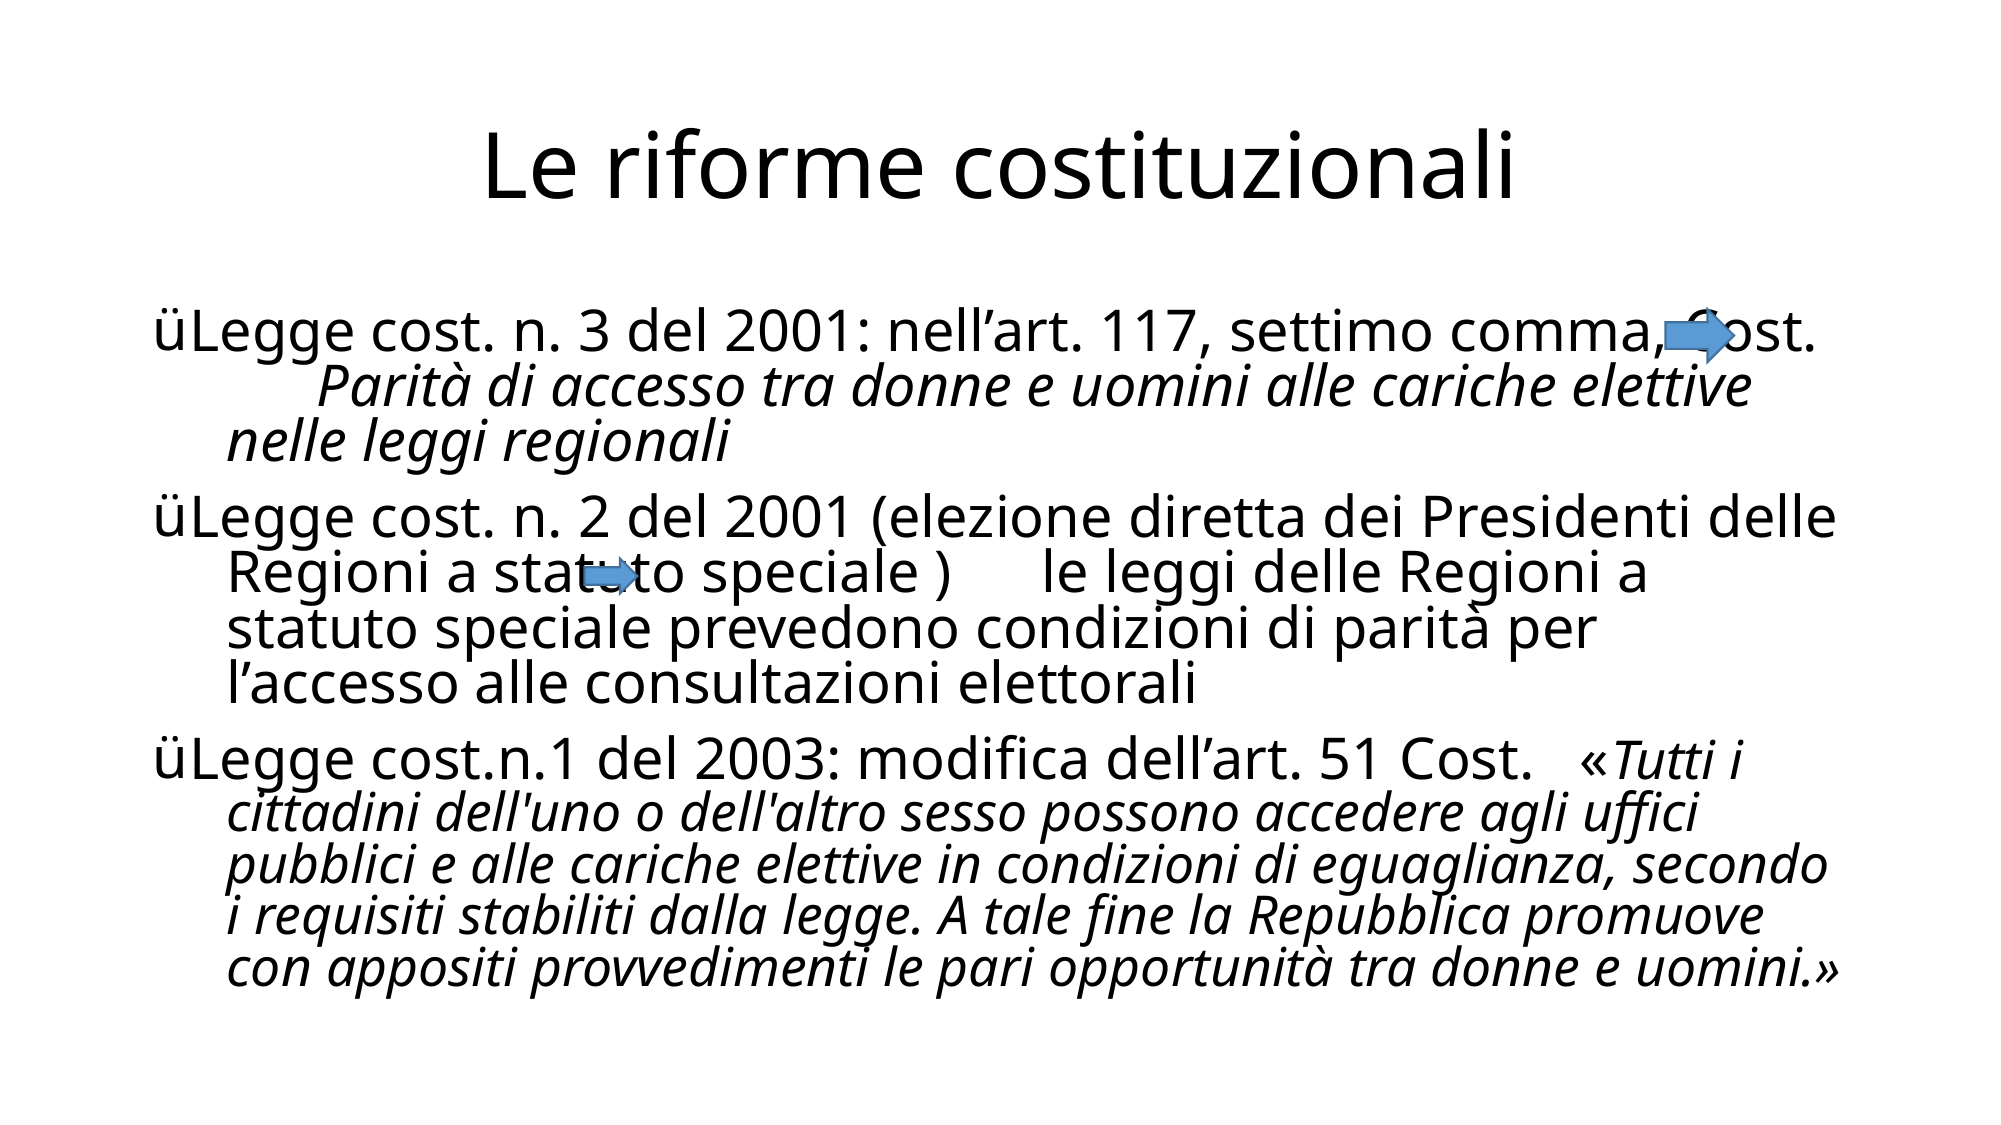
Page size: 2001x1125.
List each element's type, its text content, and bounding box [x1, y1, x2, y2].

title Le riforme costituzionali [137, 59, 1863, 278]
text_box [1665, 309, 1735, 363]
text_box [584, 558, 638, 594]
list Legge cost. n. 3 del 2001: nell’art. 117, settimo comma, Cost. Parità di accesso tra donne e uomini alle cariche elettive nelle leggi regionali Legge cost. n. 2 del 2001 (elezione diretta dei Presidenti delle Regioni a statuto speciale ) le leggi delle Regioni a statuto speciale prevedono condizioni di parità per l’accesso alle consultazioni elettorali Legge cost.n.1 del 2003: modifica dell’art. 51 Cost. «Tutti i cittadini dell'uno o dell'altro sesso possono accedere agli uffici pubblici e alle cariche elettive in condizioni di eguaglianza, secondo i requisiti stabiliti dalla legge. A tale fine la Repubblica promuove con appositi provvedimenti le pari opportunità tra donne e uomini.» [137, 299, 1863, 1014]
